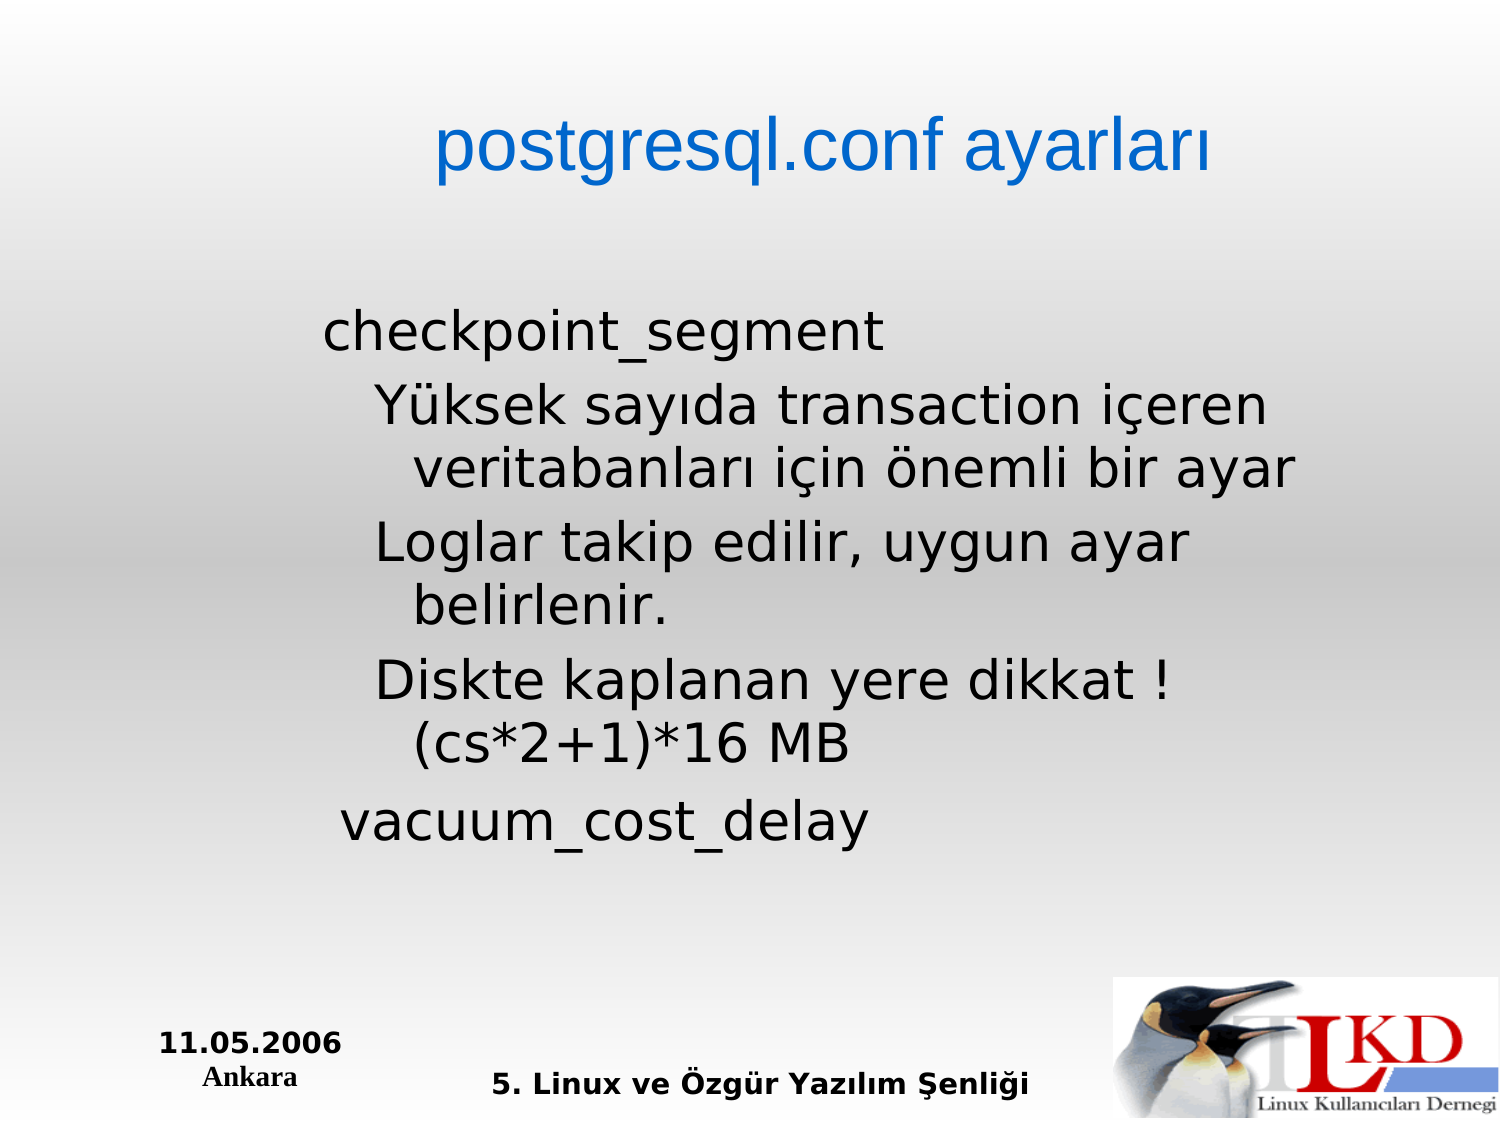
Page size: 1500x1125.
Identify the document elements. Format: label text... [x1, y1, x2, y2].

title postgresql.conf ayarları [224, 49, 1425, 238]
list checkpoint_segment Yüksek sayıda transaction içeren veritabanları için önemli bir ayar Loglar takip edilir, uygun ayar belirlenir. Diskte kaplanan yere dikkat ! (cs*2+1)*16 MB vacuum_cost_delay [224, 299, 1425, 975]
picture [1113, 977, 1499, 1118]
